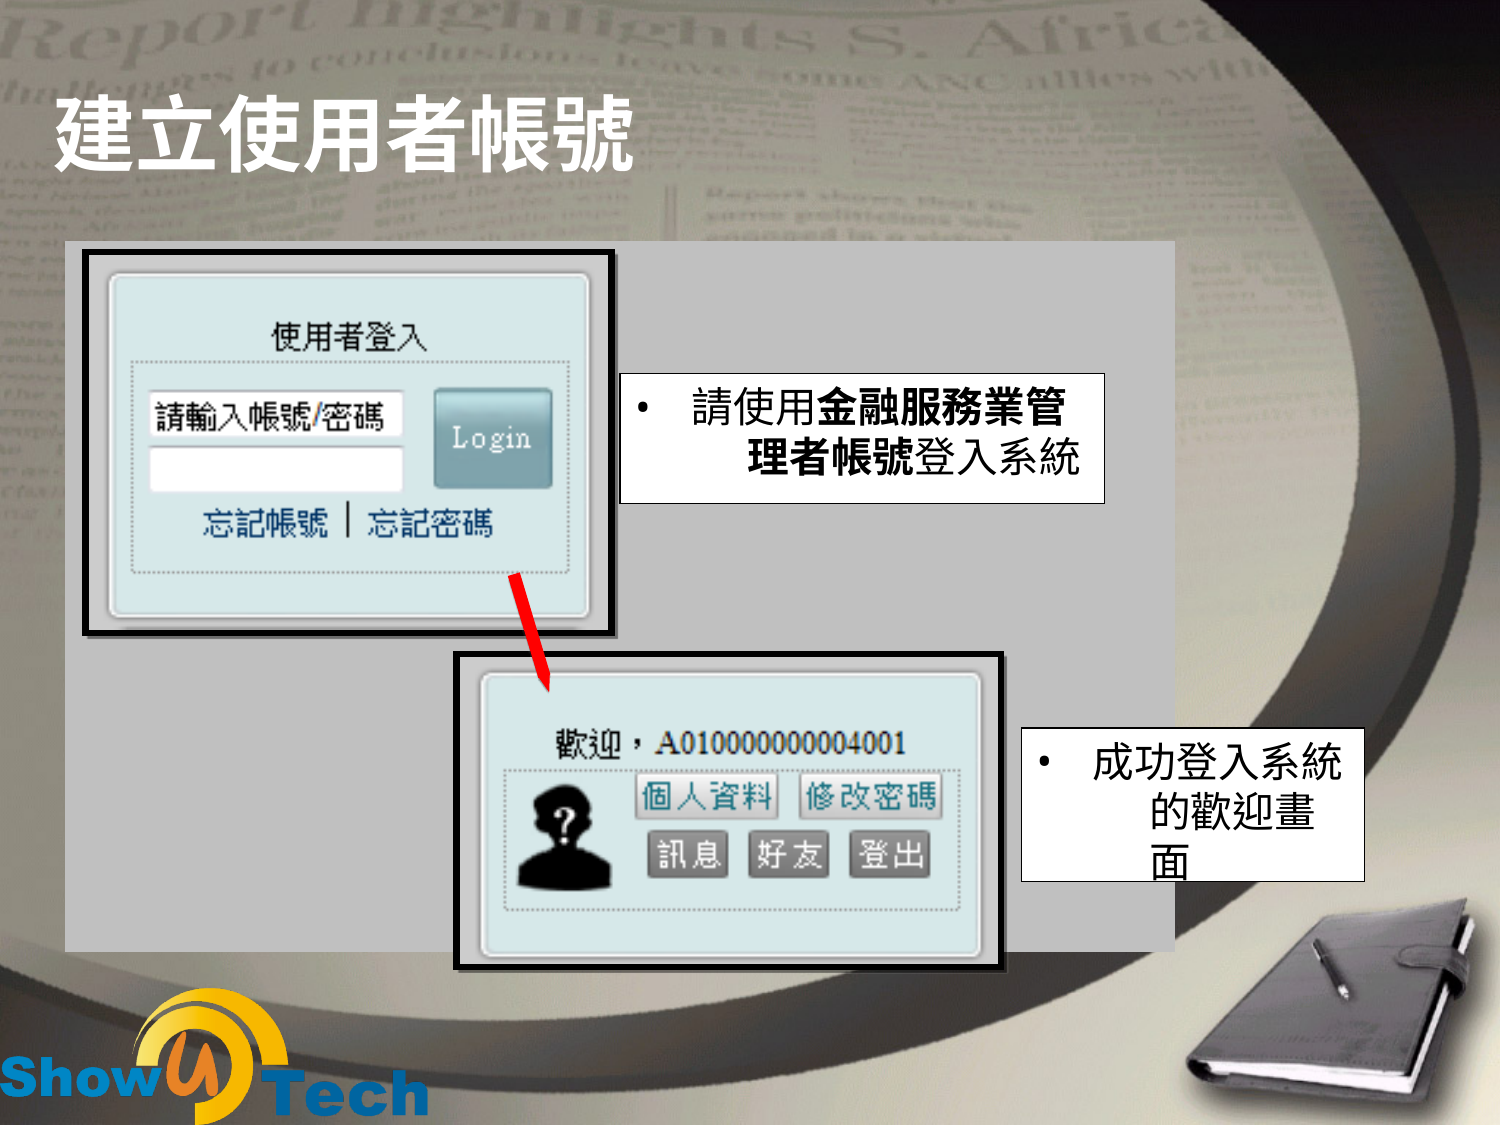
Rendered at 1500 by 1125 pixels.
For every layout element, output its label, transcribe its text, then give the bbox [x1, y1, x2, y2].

picture [88, 255, 609, 630]
title 建立使用者帳號 [37, 75, 1163, 175]
list 請使用金融服務業管理者帳號登入系統 [620, 373, 1105, 504]
text_box 成功登入系統的歡迎畫面 [1021, 727, 1365, 882]
picture [459, 657, 999, 965]
